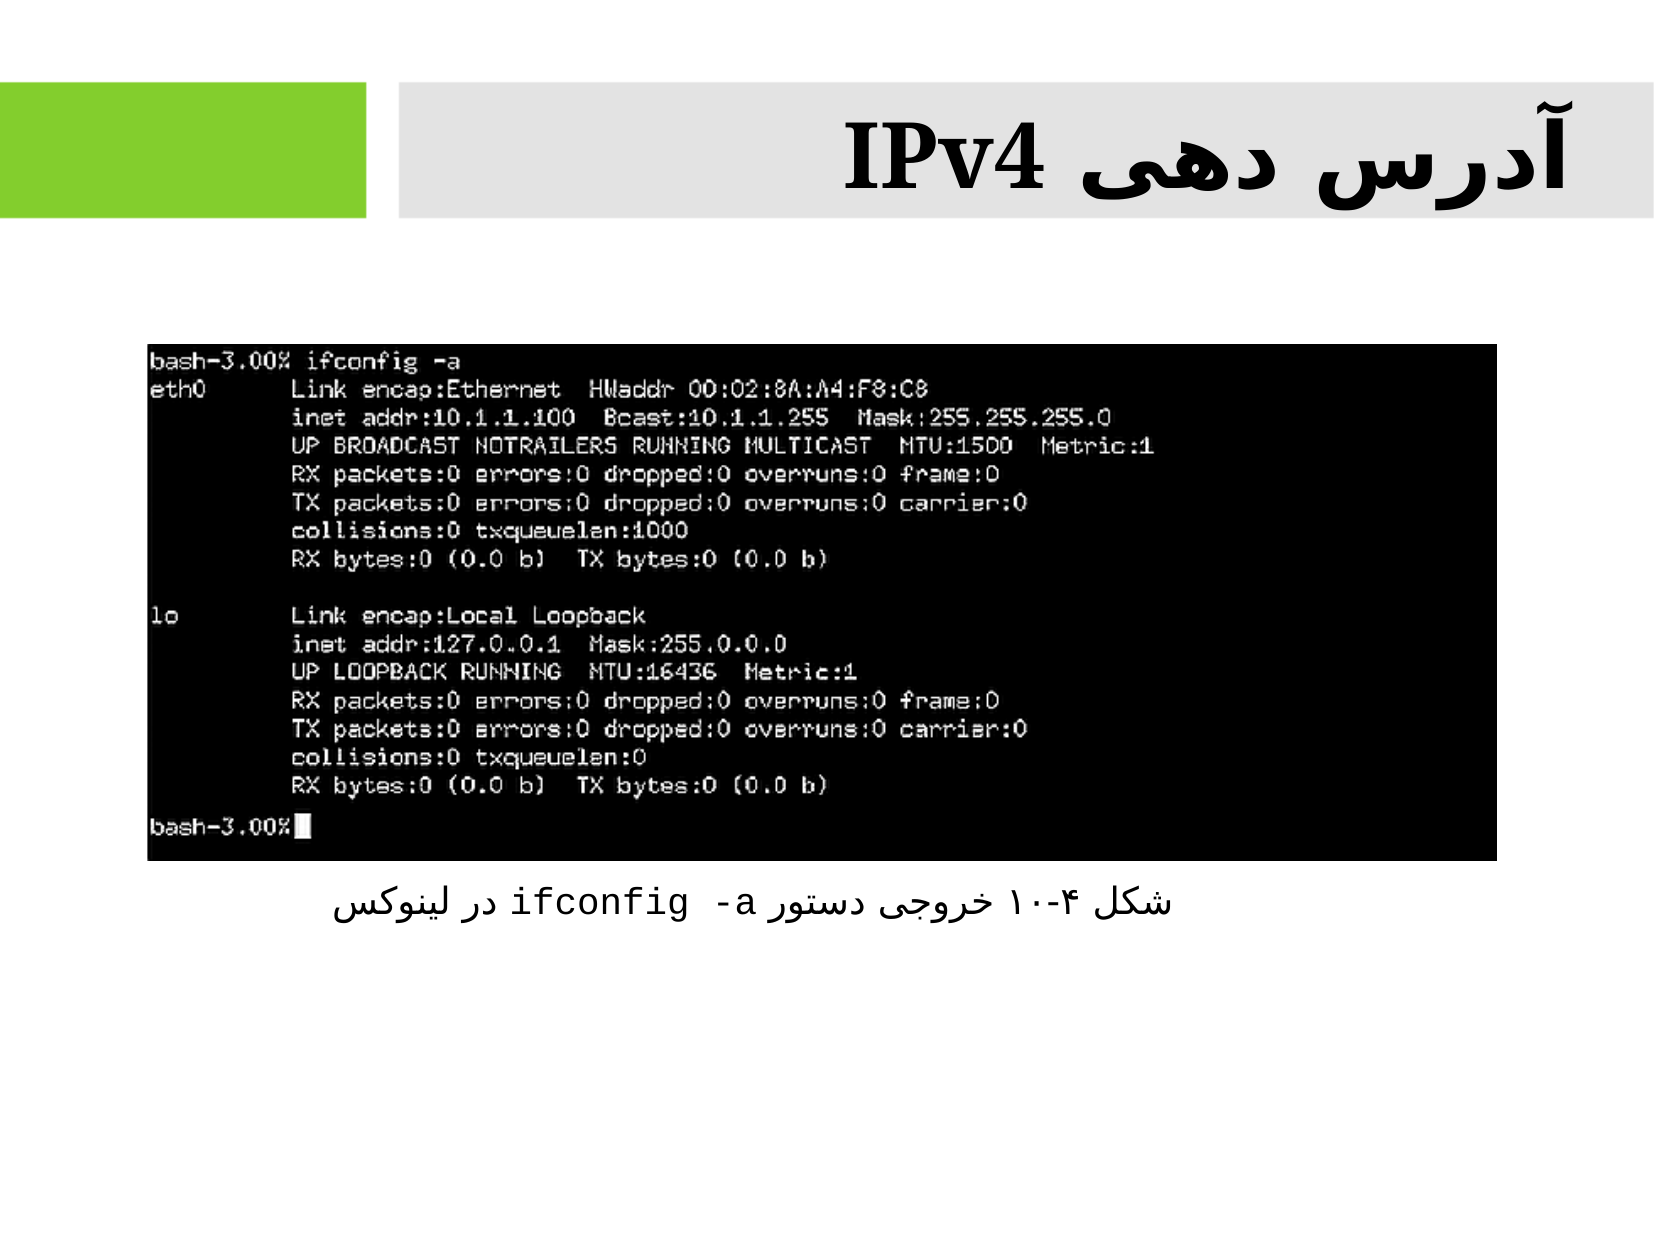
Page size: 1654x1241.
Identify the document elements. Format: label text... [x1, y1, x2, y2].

picture [0, 0, 1654, 1241]
text_box شکل ۴-۱۰ خروجی دستور ifconfig -a در لینوکس [146, 869, 1360, 930]
title آدرس دهی IPv4 [82, 49, 1571, 257]
